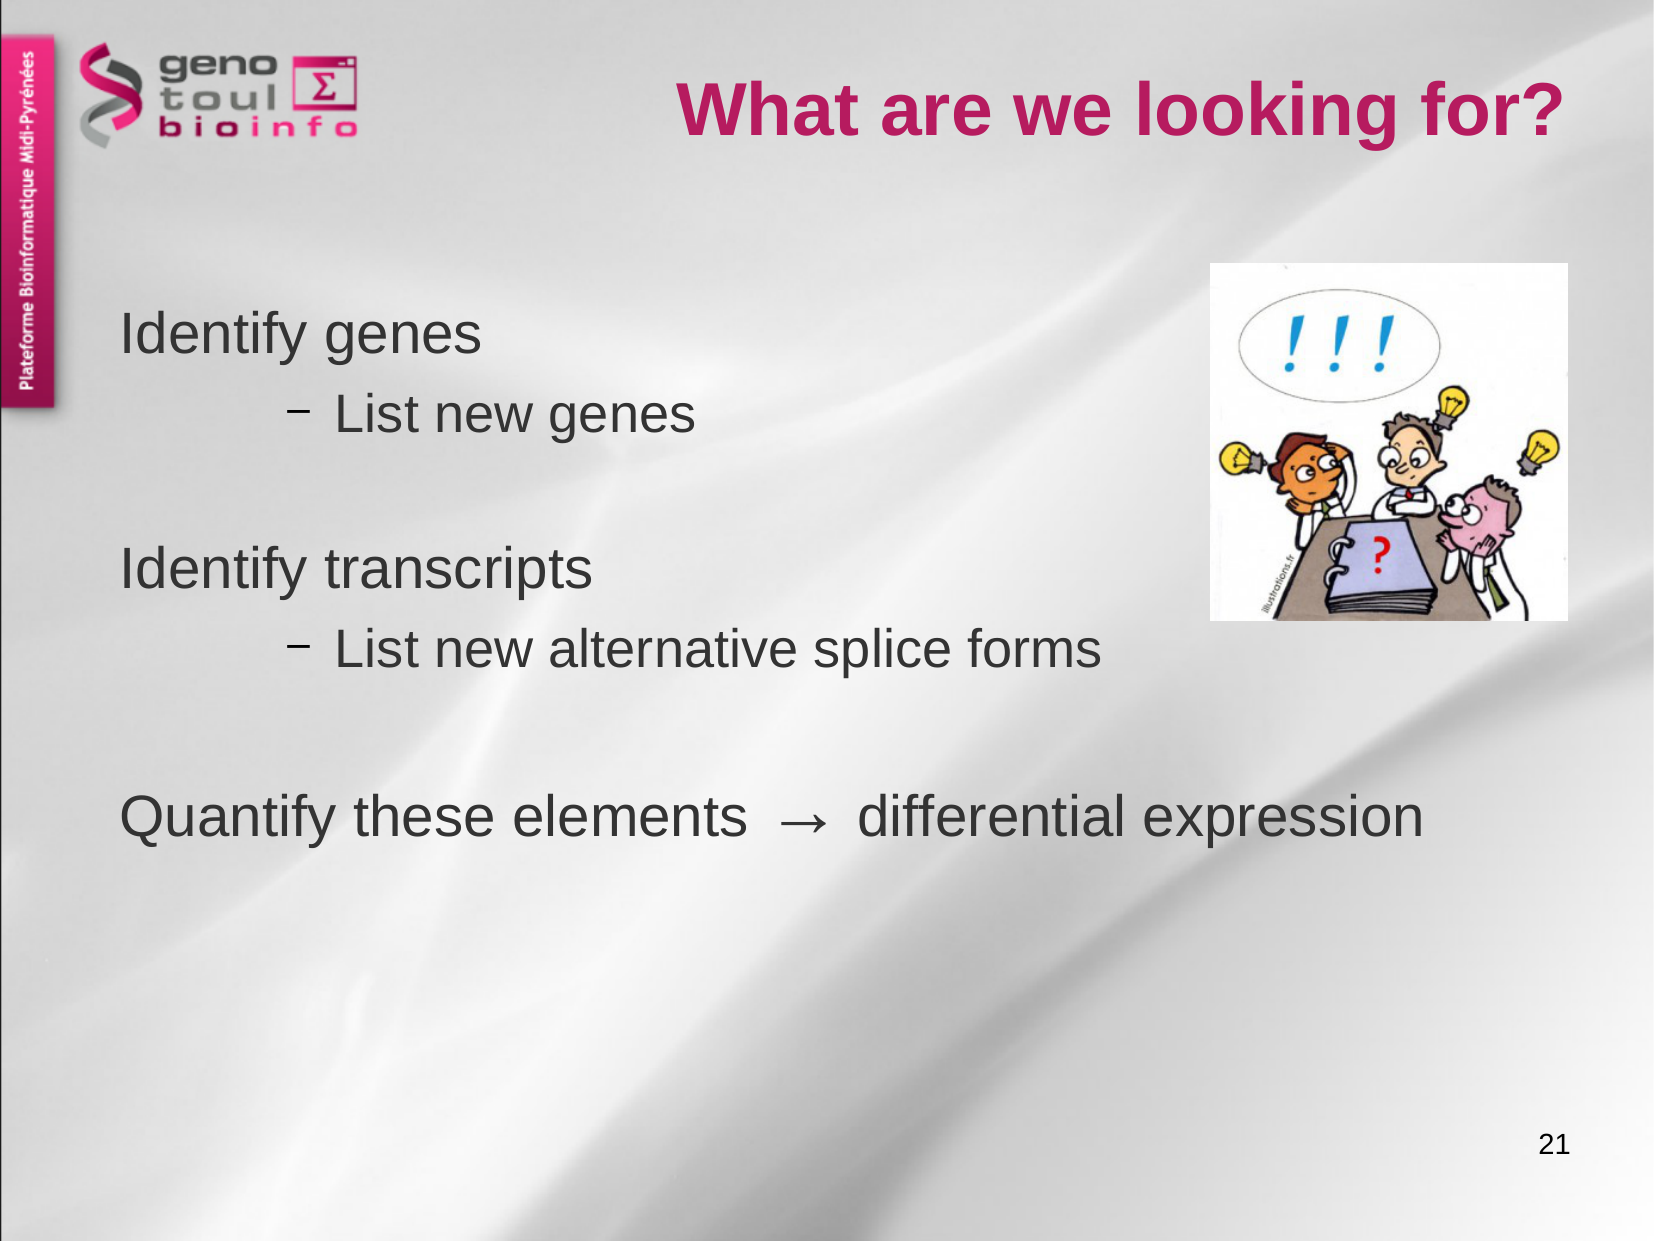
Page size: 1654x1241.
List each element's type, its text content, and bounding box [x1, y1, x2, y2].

picture [0, 0, 1654, 1241]
list Identify genes List new genes Identify transcripts List new alternative splice forms Quantify these elements → differential expression [118, 295, 1565, 1114]
title What are we looking for? [82, 49, 1568, 178]
